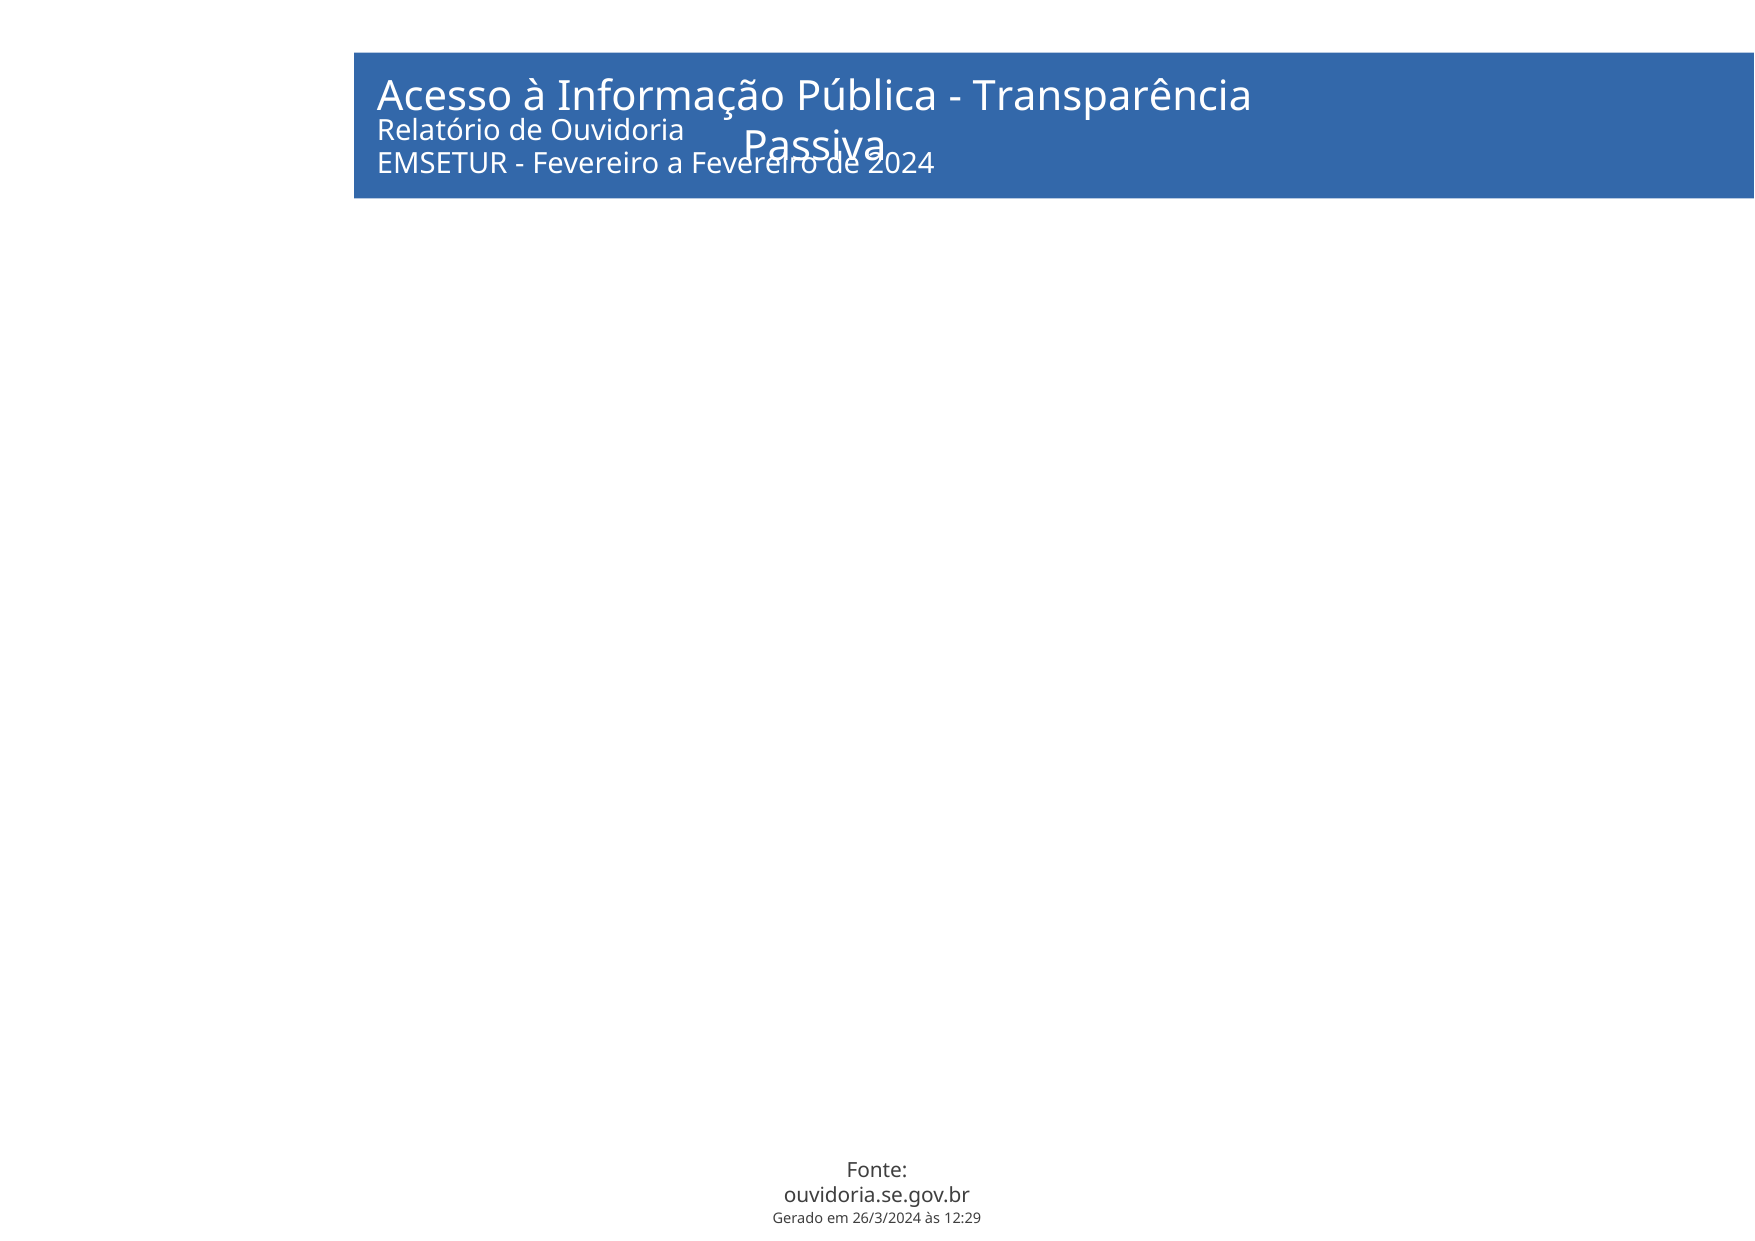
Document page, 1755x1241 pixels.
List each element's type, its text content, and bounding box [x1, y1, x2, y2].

text_box Fonte: ouvidoria.se.gov.br Gerado em 26/3/2024 às 12:29 [754, 1156, 1000, 1204]
text_box Relatório de Ouvidoria EMSETUR - Fevereiro a Fevereiro de 2024 [374, 110, 940, 182]
title Acesso à Informação Pública - Transparência Passiva [374, 66, 1380, 122]
